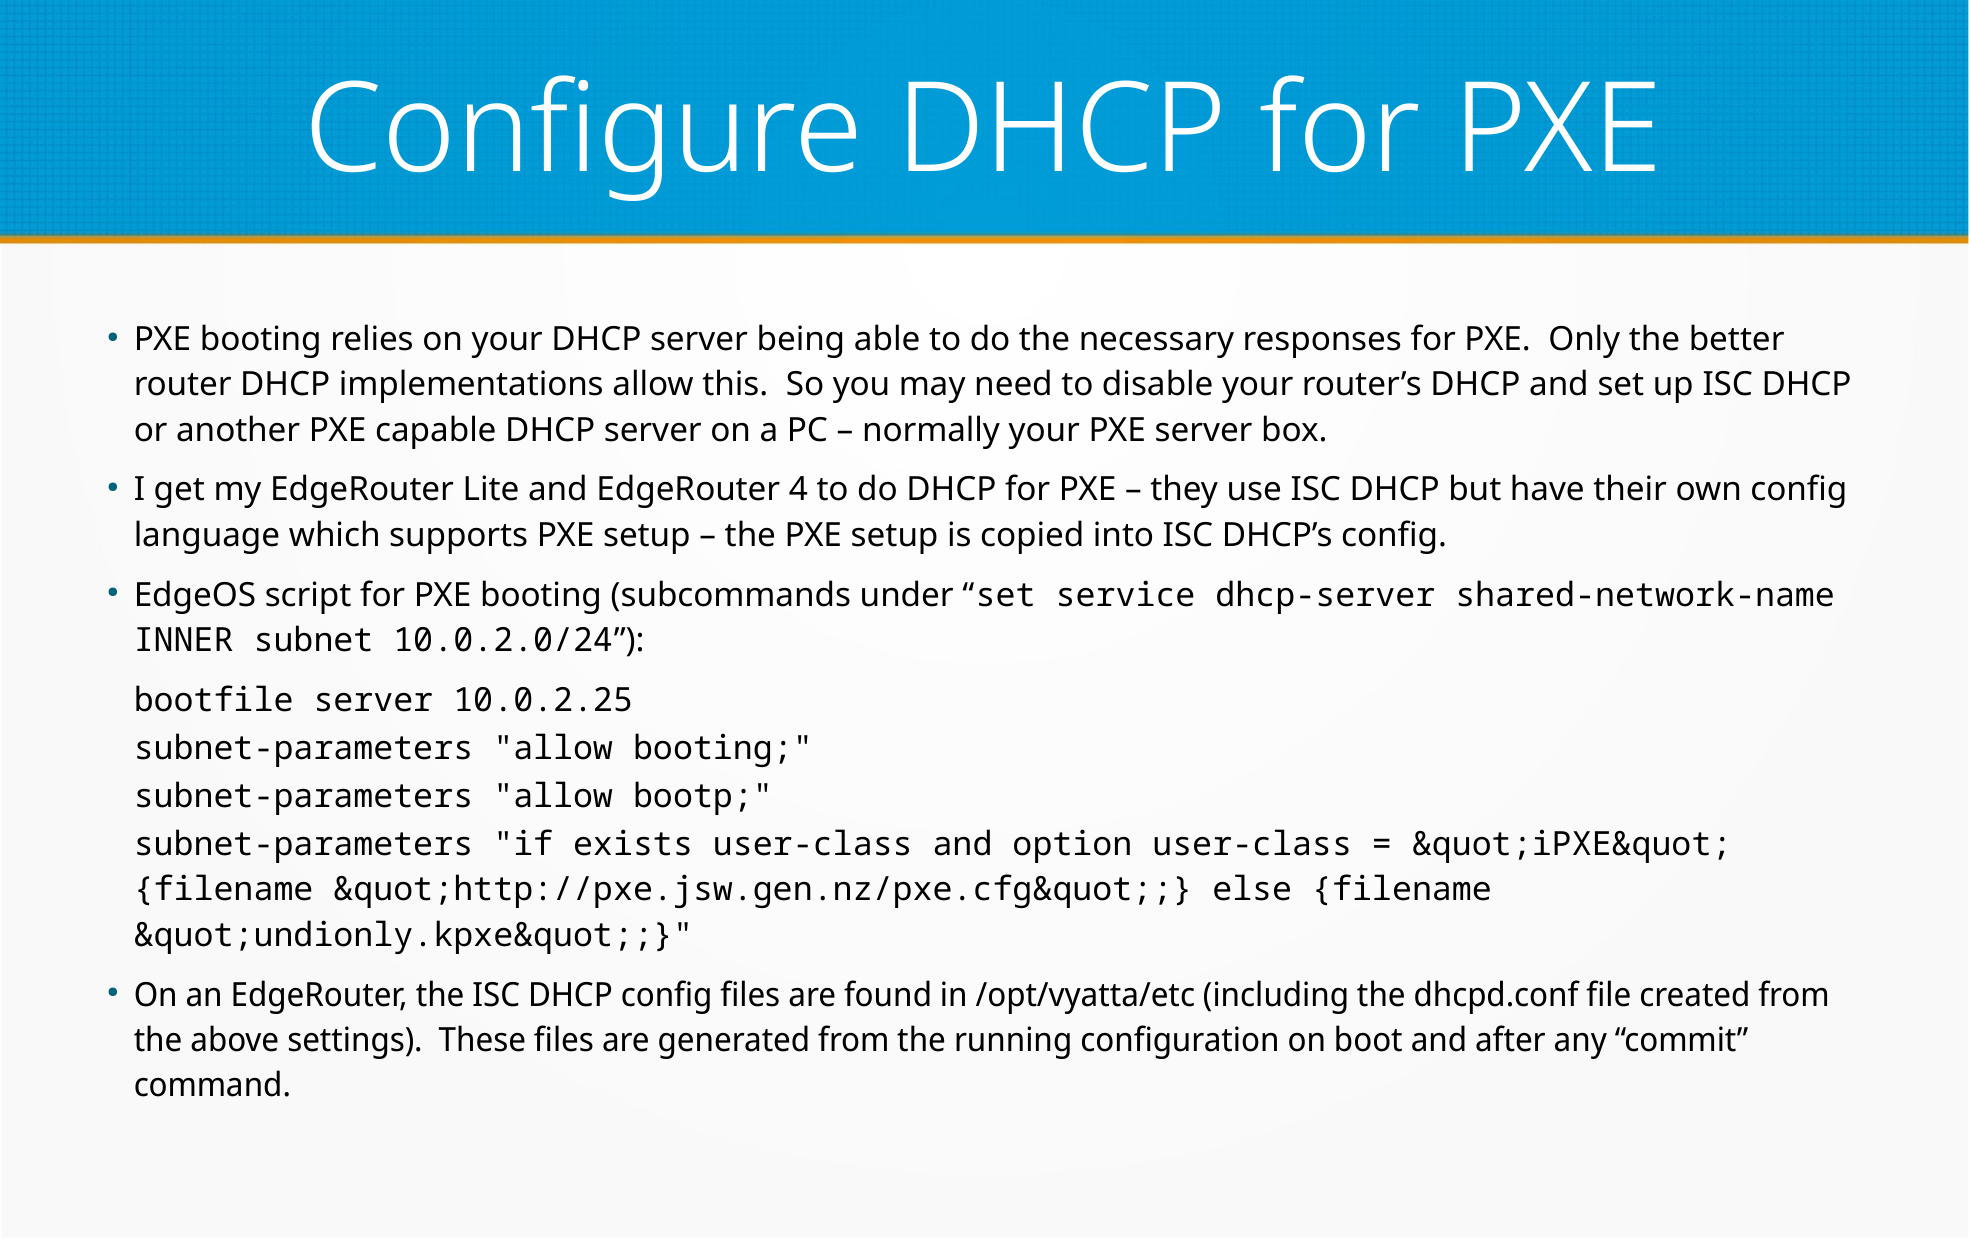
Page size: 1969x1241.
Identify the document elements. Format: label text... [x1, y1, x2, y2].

title Configure DHCP for PXE [98, 19, 1870, 227]
list PXE booting relies on your DHCP server being able to do the necessary responses for PXE. Only the better router DHCP implementations allow this. So you may need to disable your router’s DHCP and set up ISC DHCP or another PXE capable DHCP server on a PC – normally your PXE server box. I get my EdgeRouter Lite and EdgeRouter 4 to do DHCP for PXE – they use ISC DHCP but have their own config language which supports PXE setup – the PXE setup is copied into ISC DHCP’s config. EdgeOS script for PXE booting (subcommands under “set service dhcp-server shared-network-name INNER subnet 10.0.2.0/24”): bootfile server 10.0.2.25 subnet-parameters "allow booting;" subnet-parameters "allow bootp;" subnet-parameters "if exists user-class and option user-class = &quot;iPXE&quot; {filename &quot;http://pxe.jsw.gen.nz/pxe.cfg&quot;;} else {filename &quot;undionly.kpxe&quot;;}" On an EdgeRouter, the ISC DHCP config files are found in /opt/vyatta/etc (including the dhcpd.conf file created from the above settings). These files are generated from the running configuration on boot and after any “commit” command. [98, 315, 1861, 1111]
picture [0, 233, 1969, 1241]
